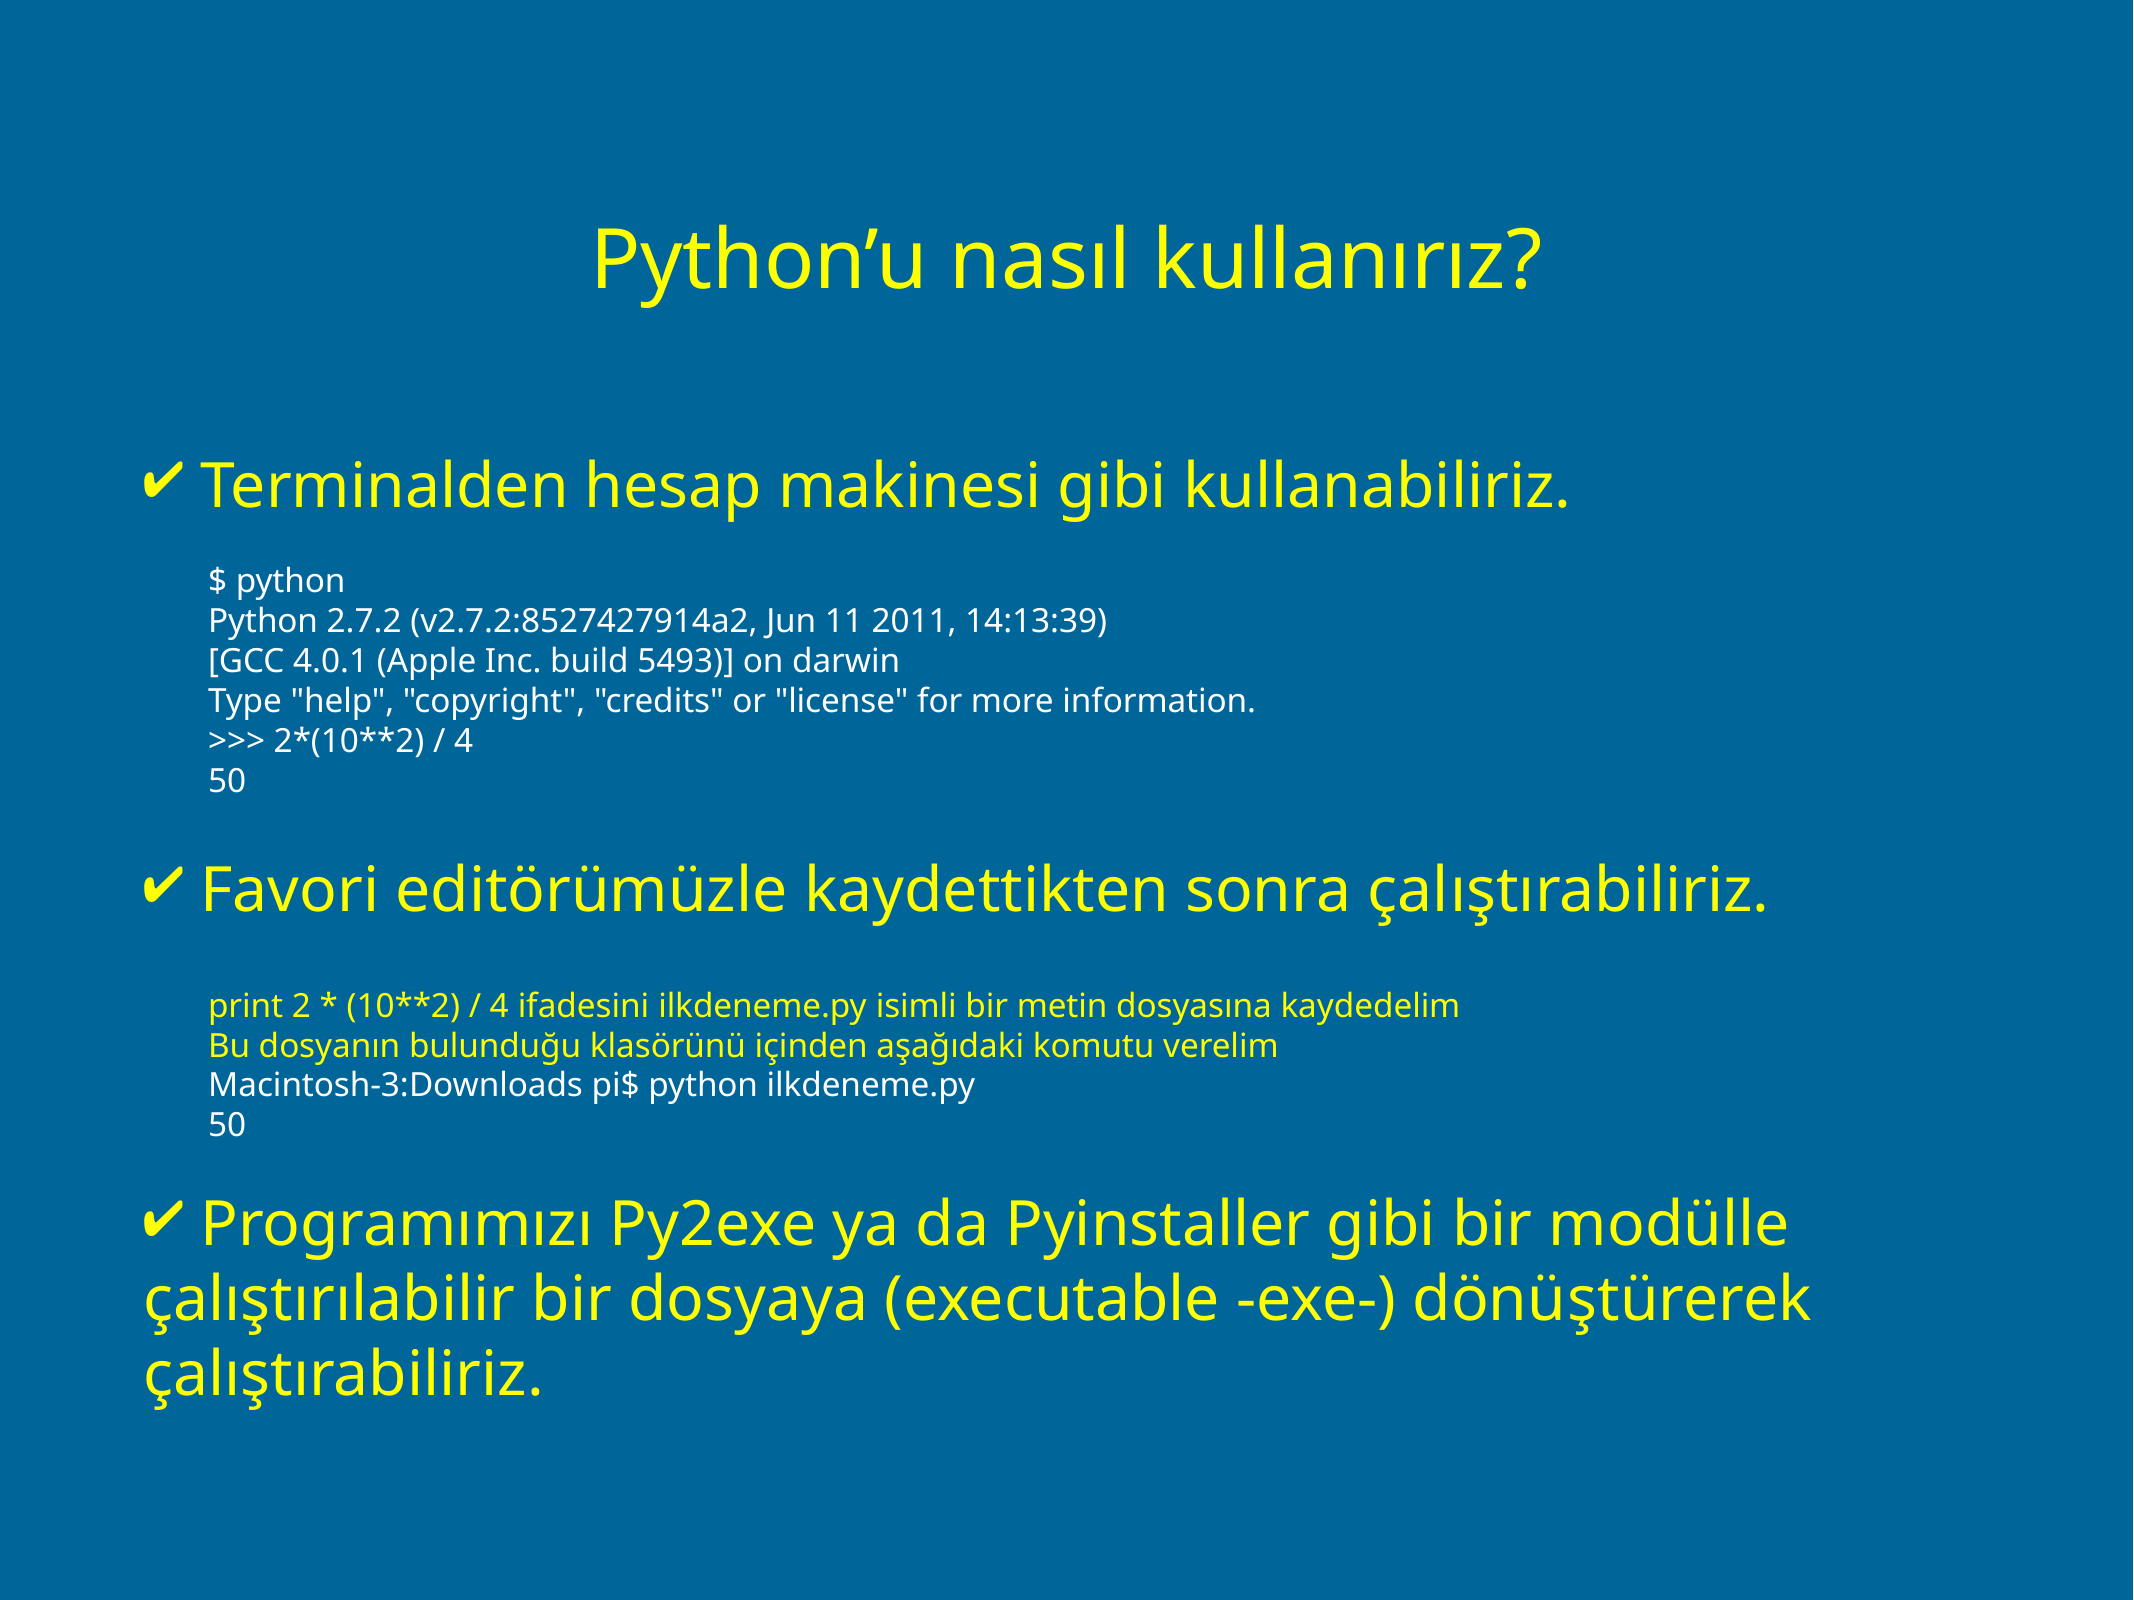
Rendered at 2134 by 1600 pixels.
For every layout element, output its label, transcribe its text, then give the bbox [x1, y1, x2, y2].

list Terminalden hesap makinesi gibi kullanabiliriz. $ python Python 2.7.2 (v2.7.2:8527427914a2, Jun 11 2011, 14:13:39) [GCC 4.0.1 (Apple Inc. build 5493)] on darwin Type "help", "copyright", "credits" or "license" for more information. >>> 2*(10**2) / 4 50 Favori editörümüzle kaydettikten sonra çalıştırabiliriz. print 2 * (10**2) / 4 ifadesini ilkdeneme.py isimli bir metin dosyasına kaydedelim Bu dosyanın bulunduğu klasörünü içinden aşağıdaki komutu verelim Macintosh-3:Downloads pi$ python ilkdeneme.py 50 Programımızı Py2exe ya da Pyinstaller gibi bir modülle çalıştırılabilir bir dosyaya (executable -exe-) dönüştürerek çalıştırabiliriz. [135, 383, 2086, 1470]
title Python’u nasıl kullanırız? [208, 118, 1925, 383]
